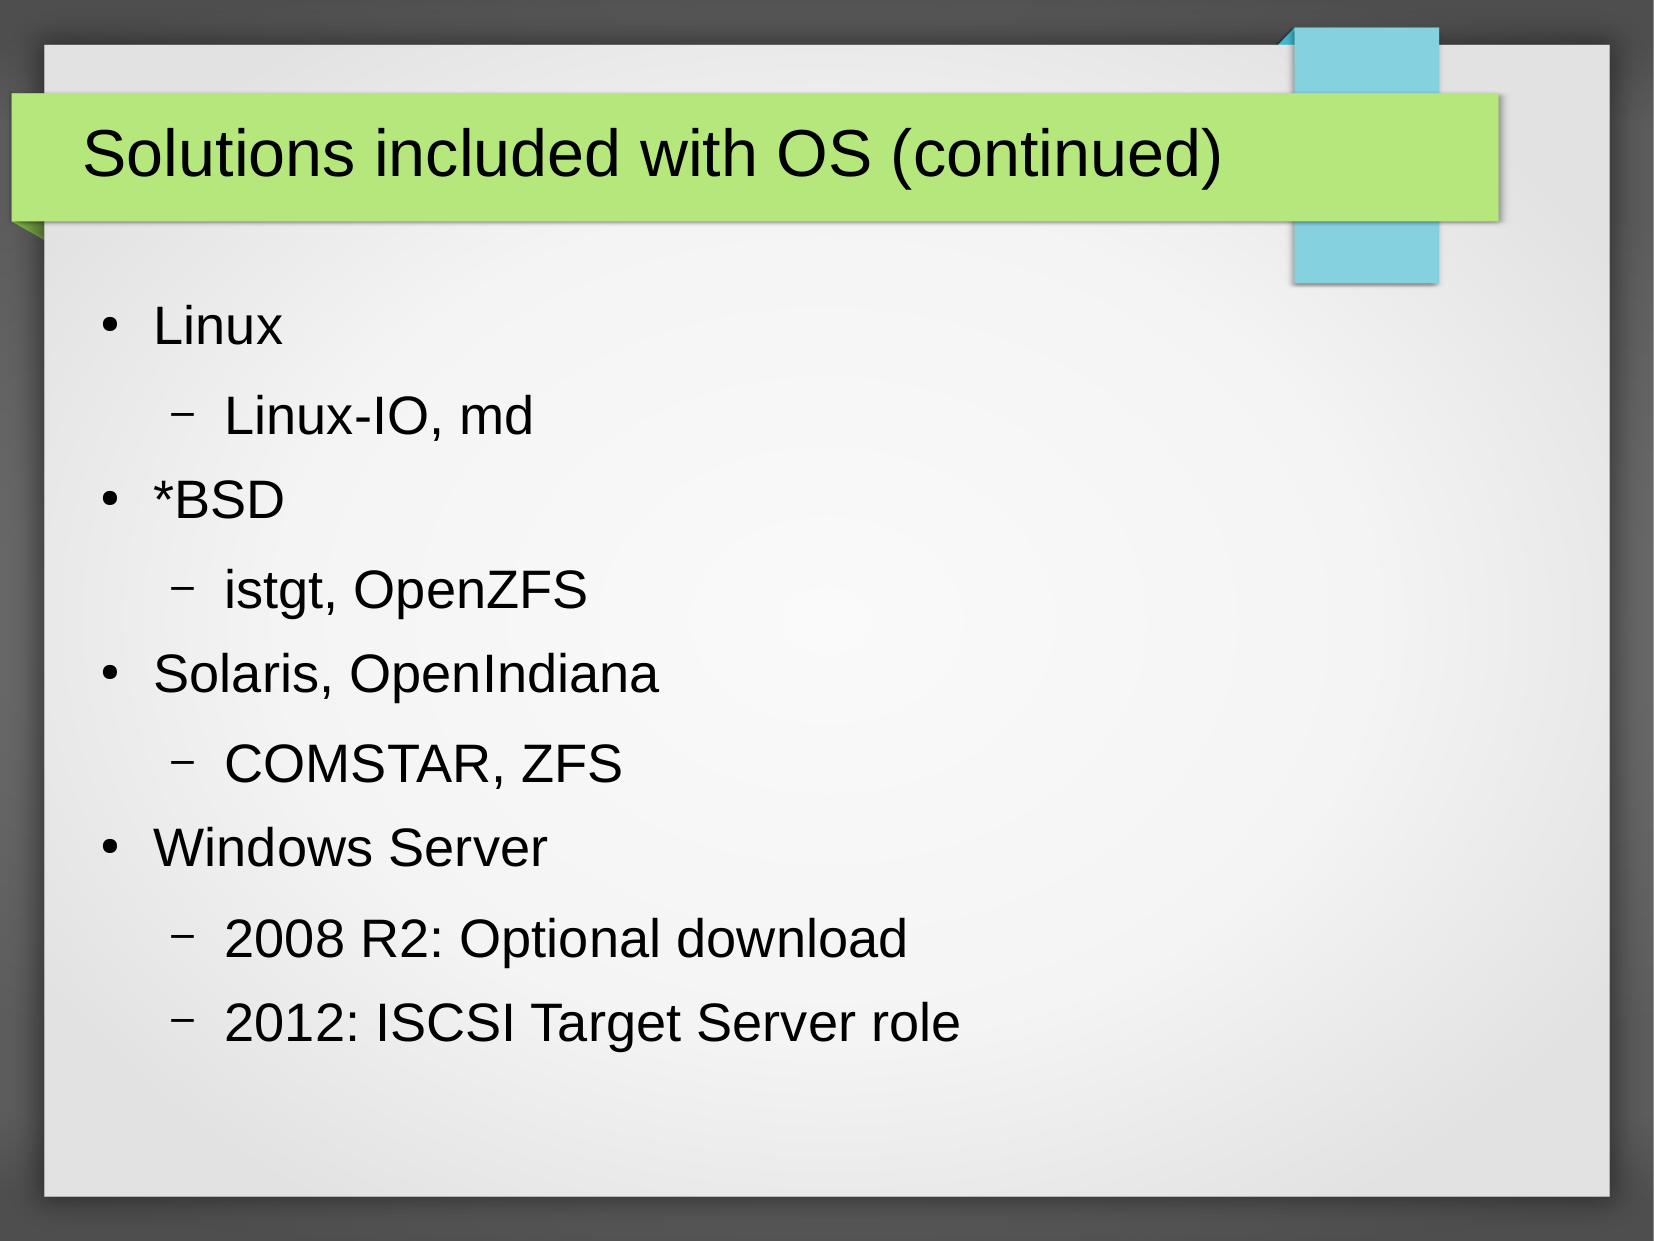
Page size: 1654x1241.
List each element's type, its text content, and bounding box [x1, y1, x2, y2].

picture [0, 0, 1654, 1241]
title Solutions included with OS (continued) [82, 94, 1264, 213]
list Linux Linux-IO, md *BSD istgt, OpenZFS Solaris, OpenIndiana COMSTAR, ZFS Windows Server 2008 R2: Optional download 2012: ISCSI Target Server role [82, 295, 1571, 1141]
